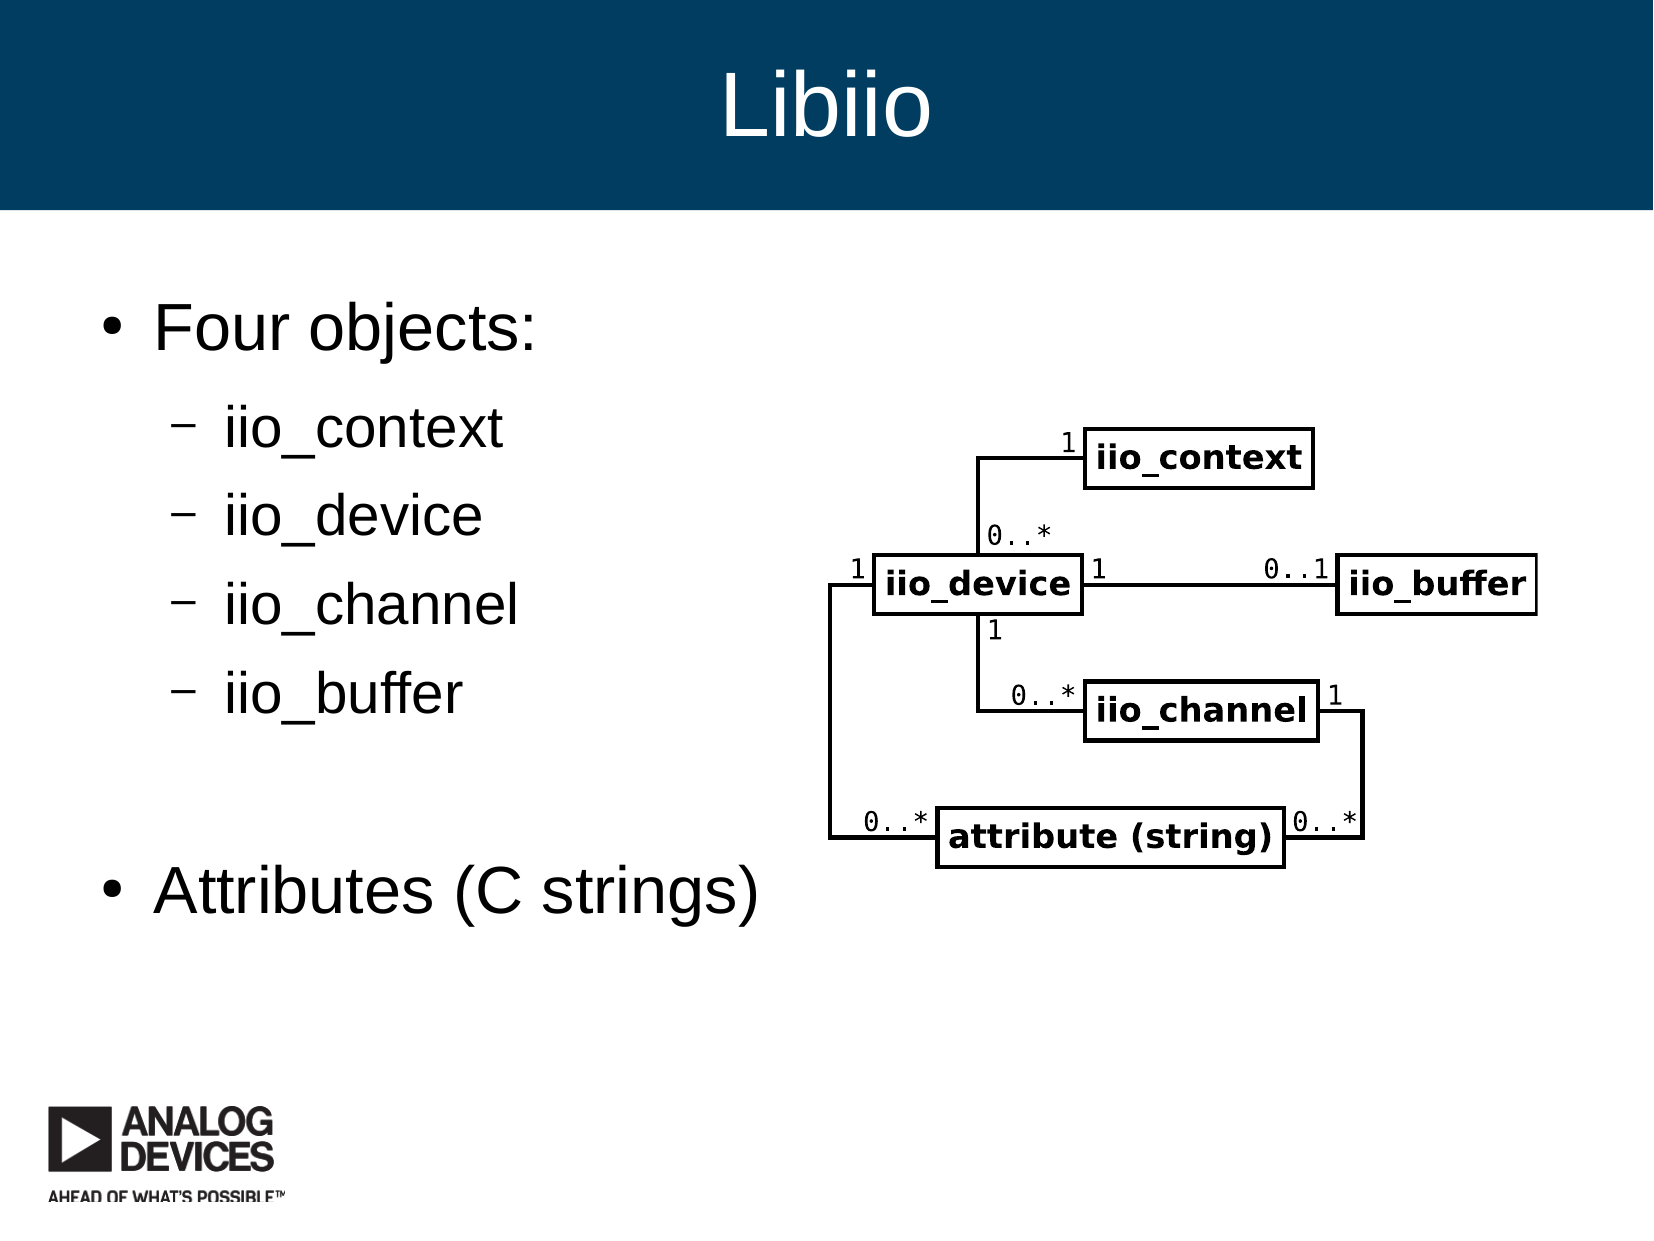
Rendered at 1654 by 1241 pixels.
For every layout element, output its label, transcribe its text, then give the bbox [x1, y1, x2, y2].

list Four objects: iio_context iio_device iio_channel iio_buffer Attributes (C strings) [82, 290, 793, 1010]
title Libiio [0, 0, 1653, 211]
picture [827, 426, 1538, 874]
